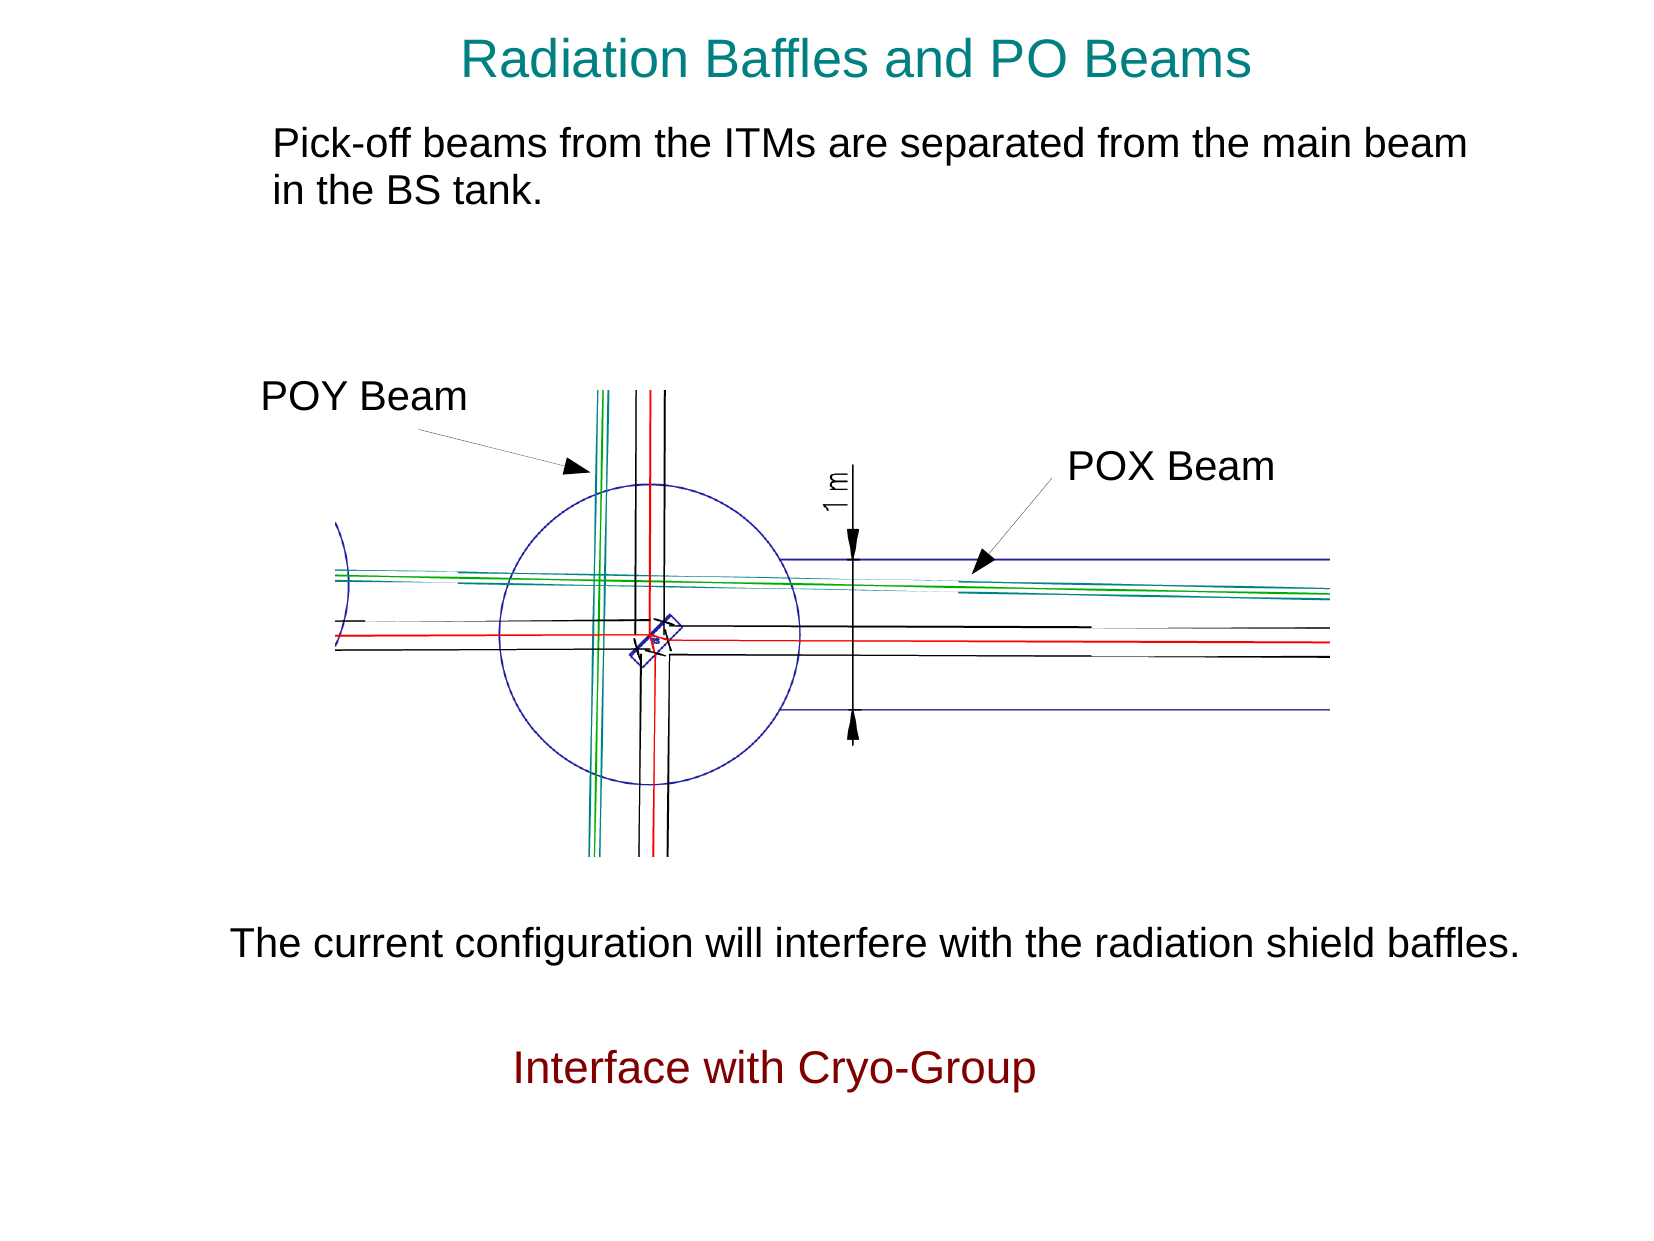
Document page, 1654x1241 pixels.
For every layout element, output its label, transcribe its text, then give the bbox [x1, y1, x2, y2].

picture [335, 390, 1330, 857]
text_box The current configuration will interfere with the radiation shield baffles. [214, 912, 1537, 974]
text_box Pick-off beams from the ITMs are separated from the main beam in the BS tank. [257, 112, 1484, 221]
text_box POX Beam [1052, 434, 1291, 497]
text_box POY Beam [245, 365, 484, 427]
text_box Interface with Cryo-Group [497, 1034, 1053, 1101]
text_box Radiation Baffles and PO Beams [445, 21, 1284, 97]
